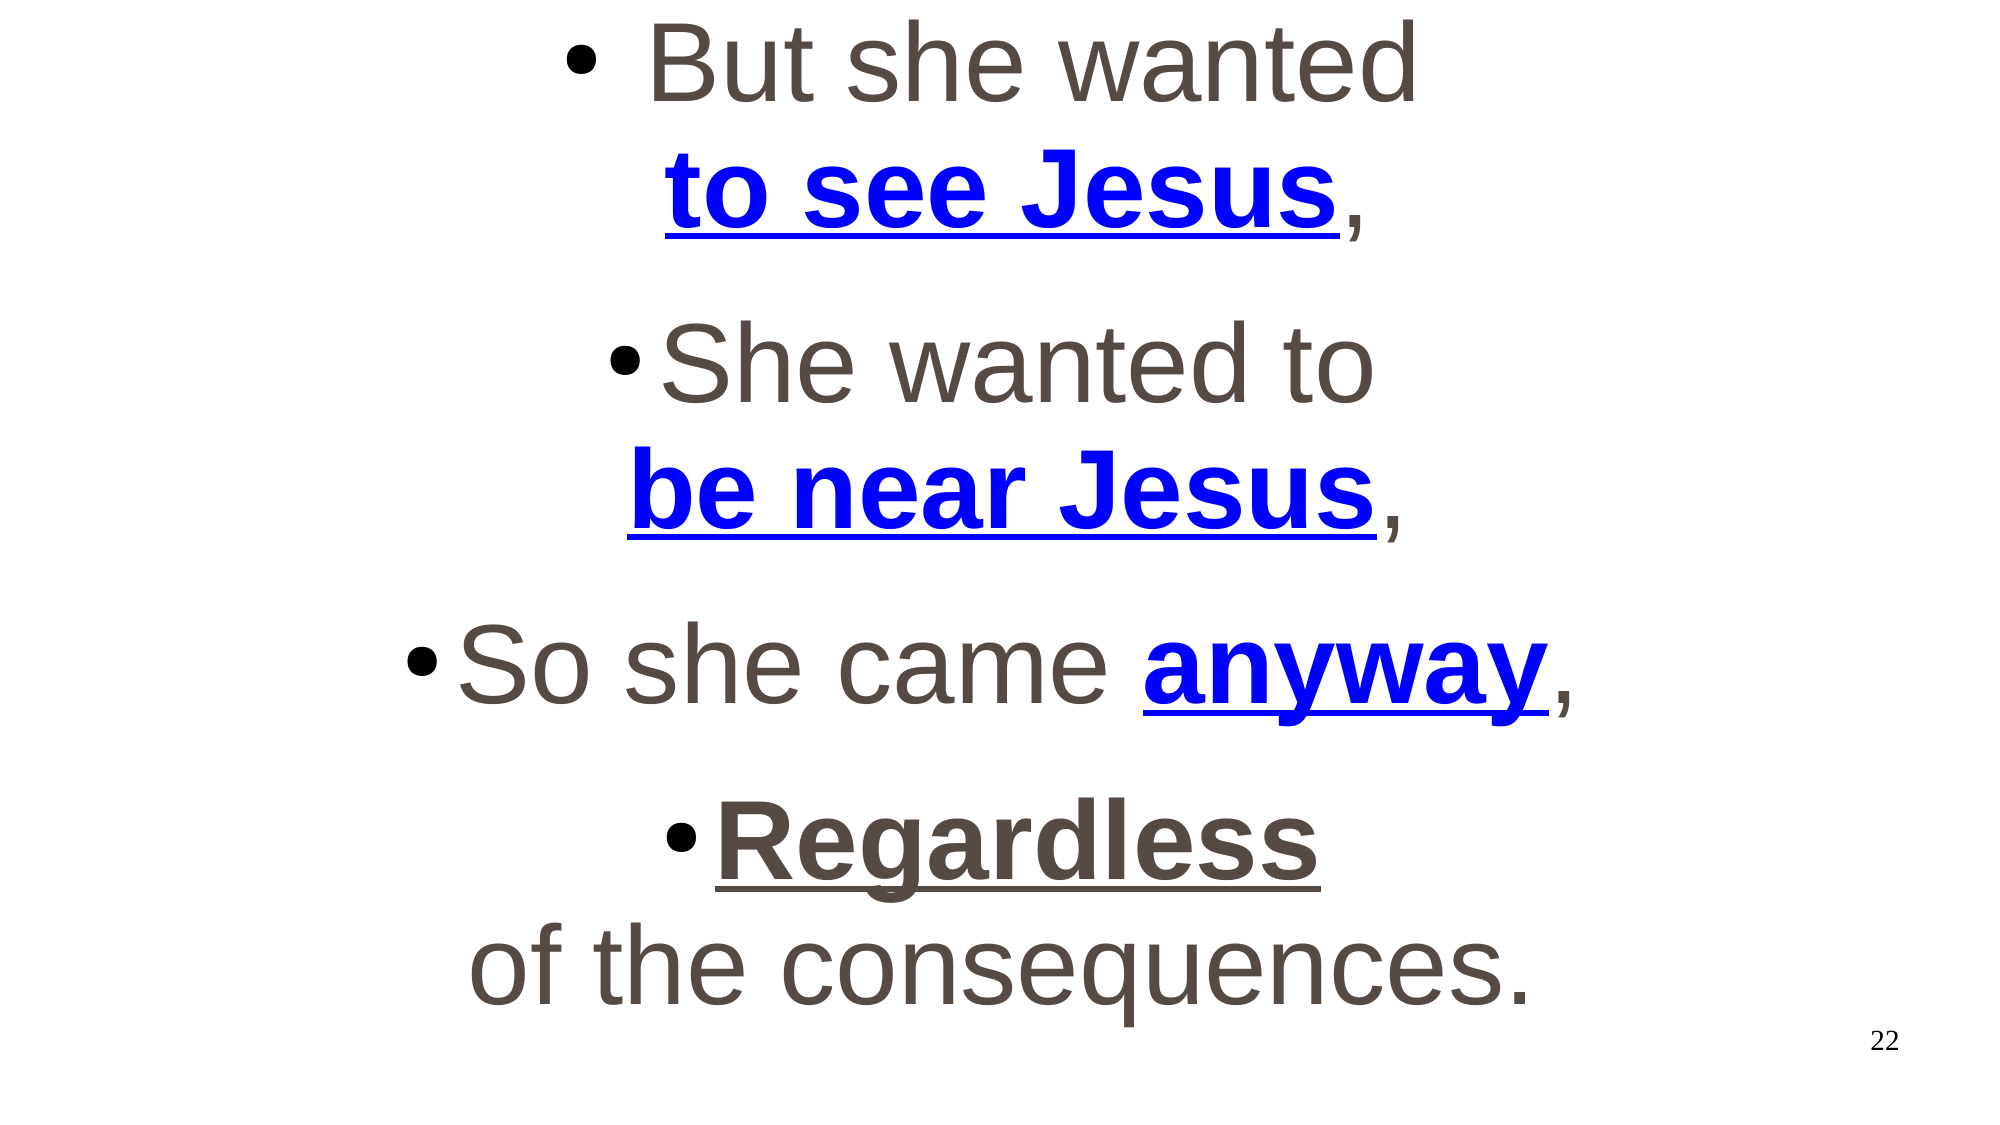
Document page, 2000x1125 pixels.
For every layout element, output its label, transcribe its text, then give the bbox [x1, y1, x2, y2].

list But she wanted to see Jesus, She wanted to be near Jesus, So she came anyway, Regardless of the consequences. [0, 0, 1996, 1123]
